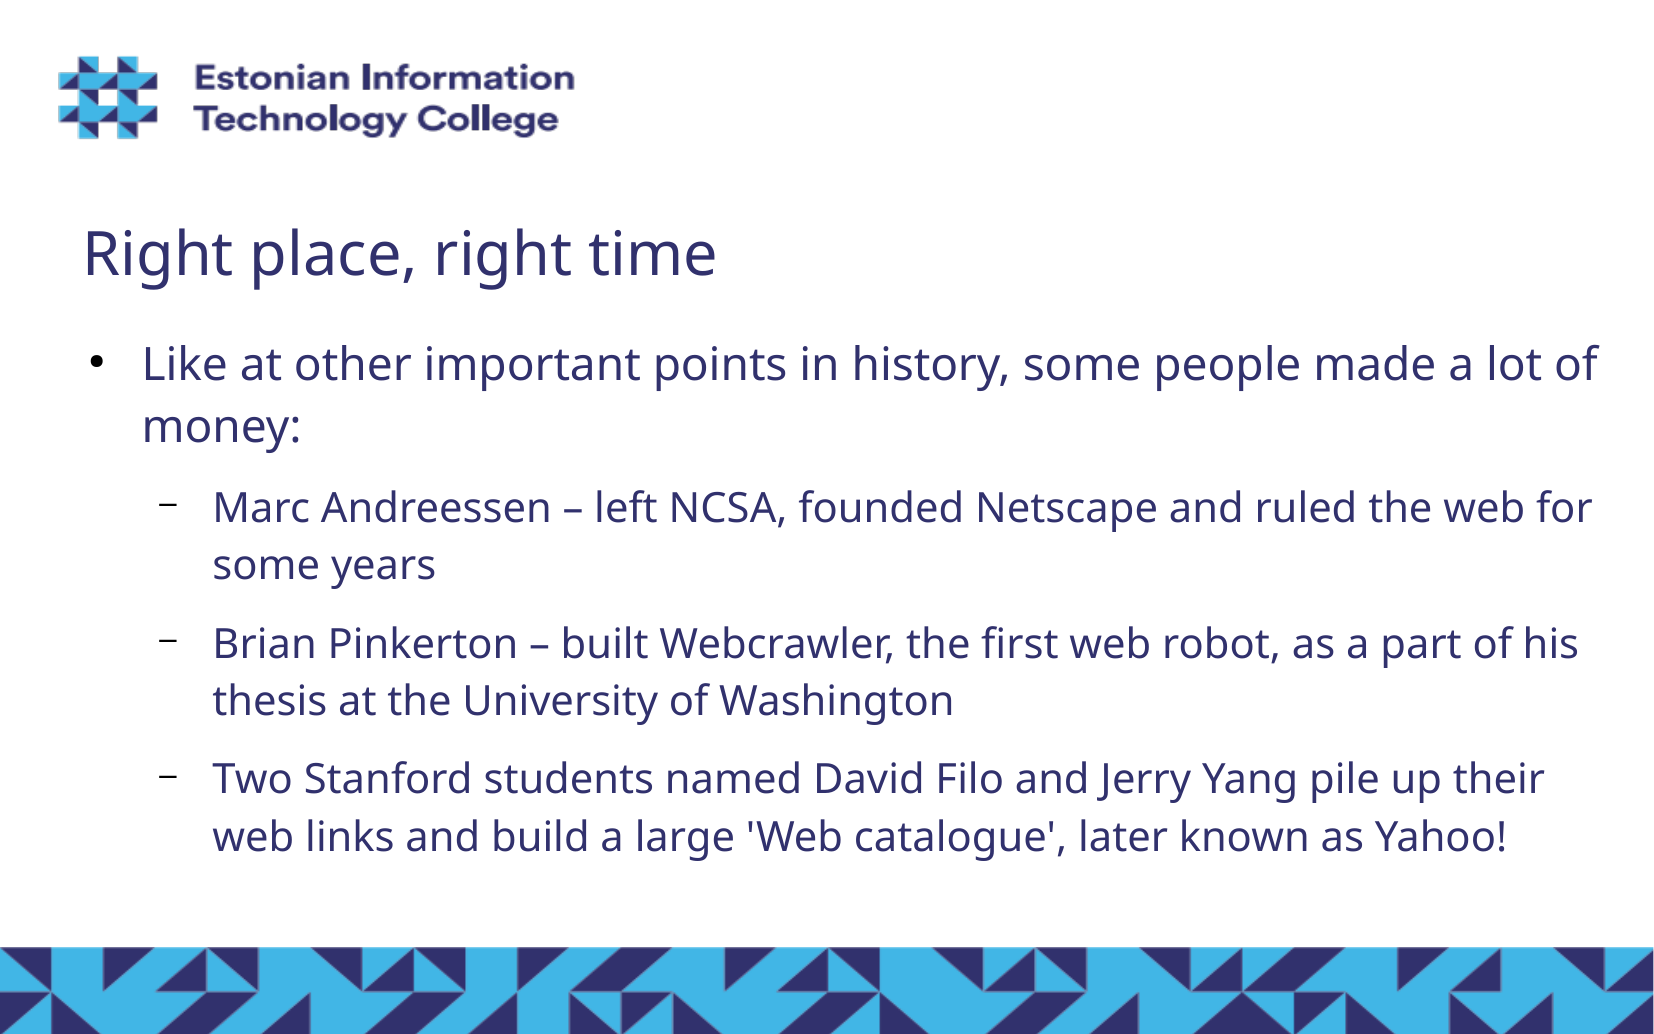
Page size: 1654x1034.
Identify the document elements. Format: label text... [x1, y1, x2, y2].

list Like at other important points in history, some people made a lot of money: Marc Andreessen – left NCSA, founded Netscape and ruled the web for some years Brian Pinkerton – built Webcrawler, the first web robot, as a part of his thesis at the University of Washington Two Stanford students named David Filo and Jerry Yang pile up their web links and build a large 'Web catalogue', later known as Yahoo! [70, 330, 1619, 922]
title Right place, right time [82, 165, 1644, 338]
